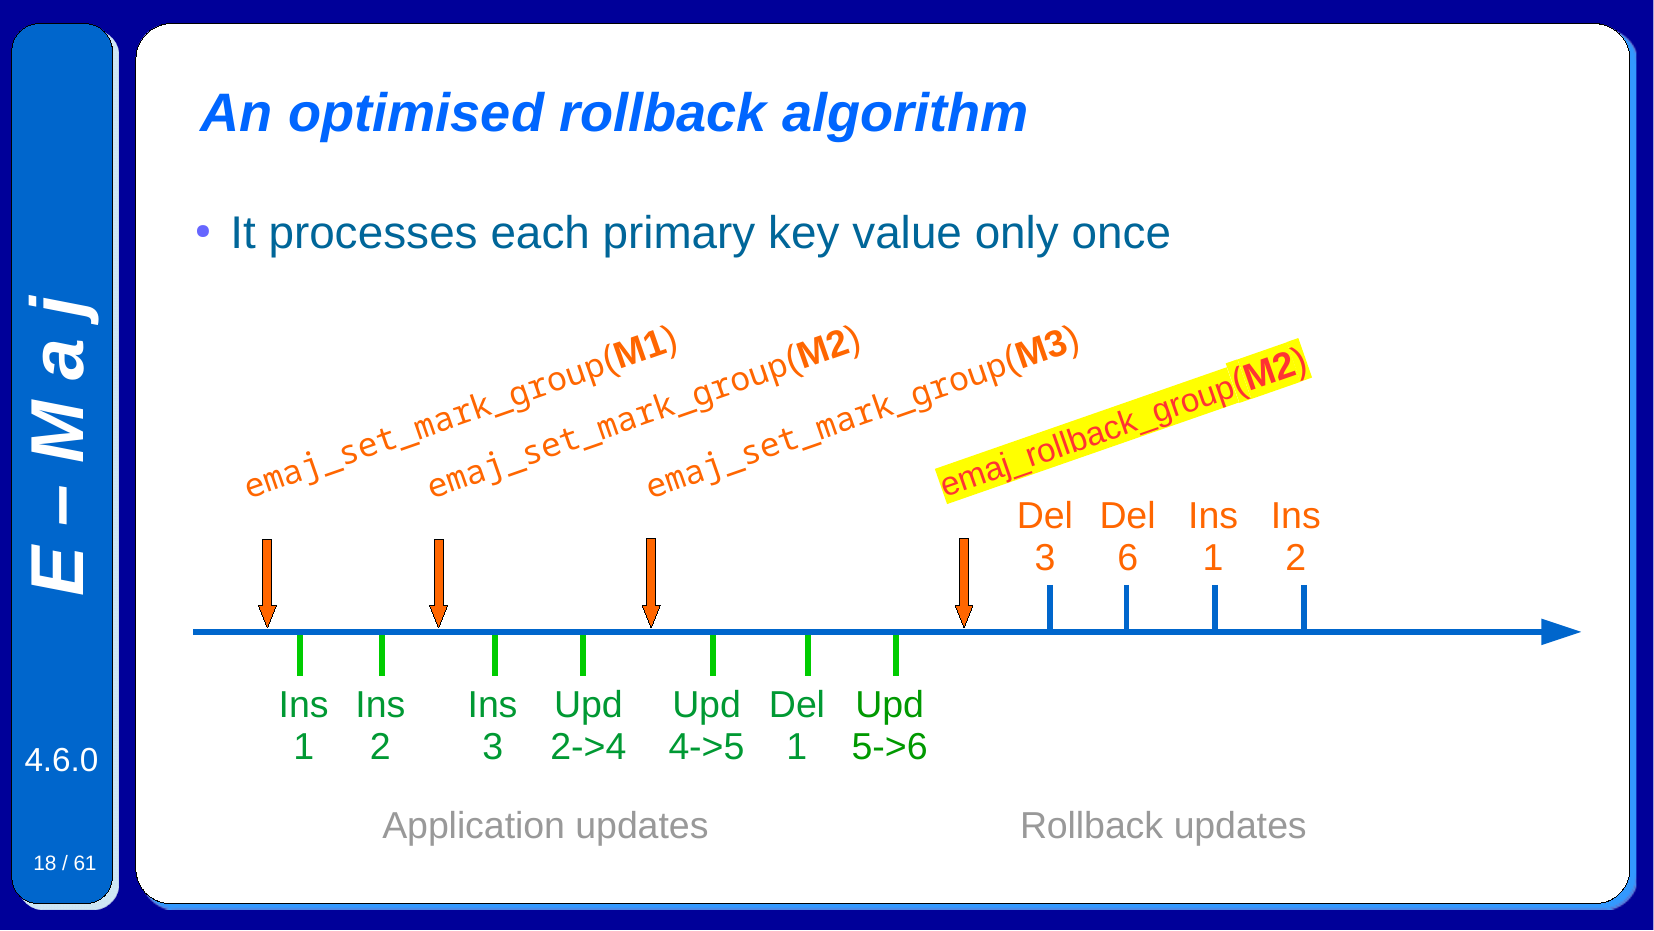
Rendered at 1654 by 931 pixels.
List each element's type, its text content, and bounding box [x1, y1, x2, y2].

text_box emaj_rollback_group(M2) [917, 313, 1369, 530]
text_box [955, 538, 973, 628]
text_box emaj_set_mark_group(M1) [220, 302, 700, 530]
text_box [258, 539, 277, 628]
text_box Rollback updates [1005, 796, 1428, 854]
list It processes each primary key value only once [177, 206, 1587, 827]
text_box Ins 2 [1256, 487, 1347, 588]
text_box Upd 4->5 [653, 676, 779, 777]
text_box Ins 1 [1187, 487, 1256, 588]
text_box emaj_set_mark_group(M2) [403, 302, 887, 530]
text_box Ins 3 [452, 676, 535, 777]
text_box Upd 5->6 [836, 676, 962, 777]
text_box Del 6 [1084, 487, 1187, 588]
text_box [429, 539, 448, 628]
text_box [642, 538, 661, 628]
text_box Ins 2 [340, 676, 432, 777]
text_box Upd 2->4 [535, 676, 653, 777]
text_box Del 3 [1002, 487, 1084, 588]
text_box emaj_set_mark_group(M3) [622, 302, 1105, 530]
text_box Application updates [367, 796, 805, 854]
text_box Ins 1 [263, 676, 340, 777]
text_box Del 1 [779, 676, 836, 777]
title An optimised rollback algorithm [200, 34, 1575, 191]
